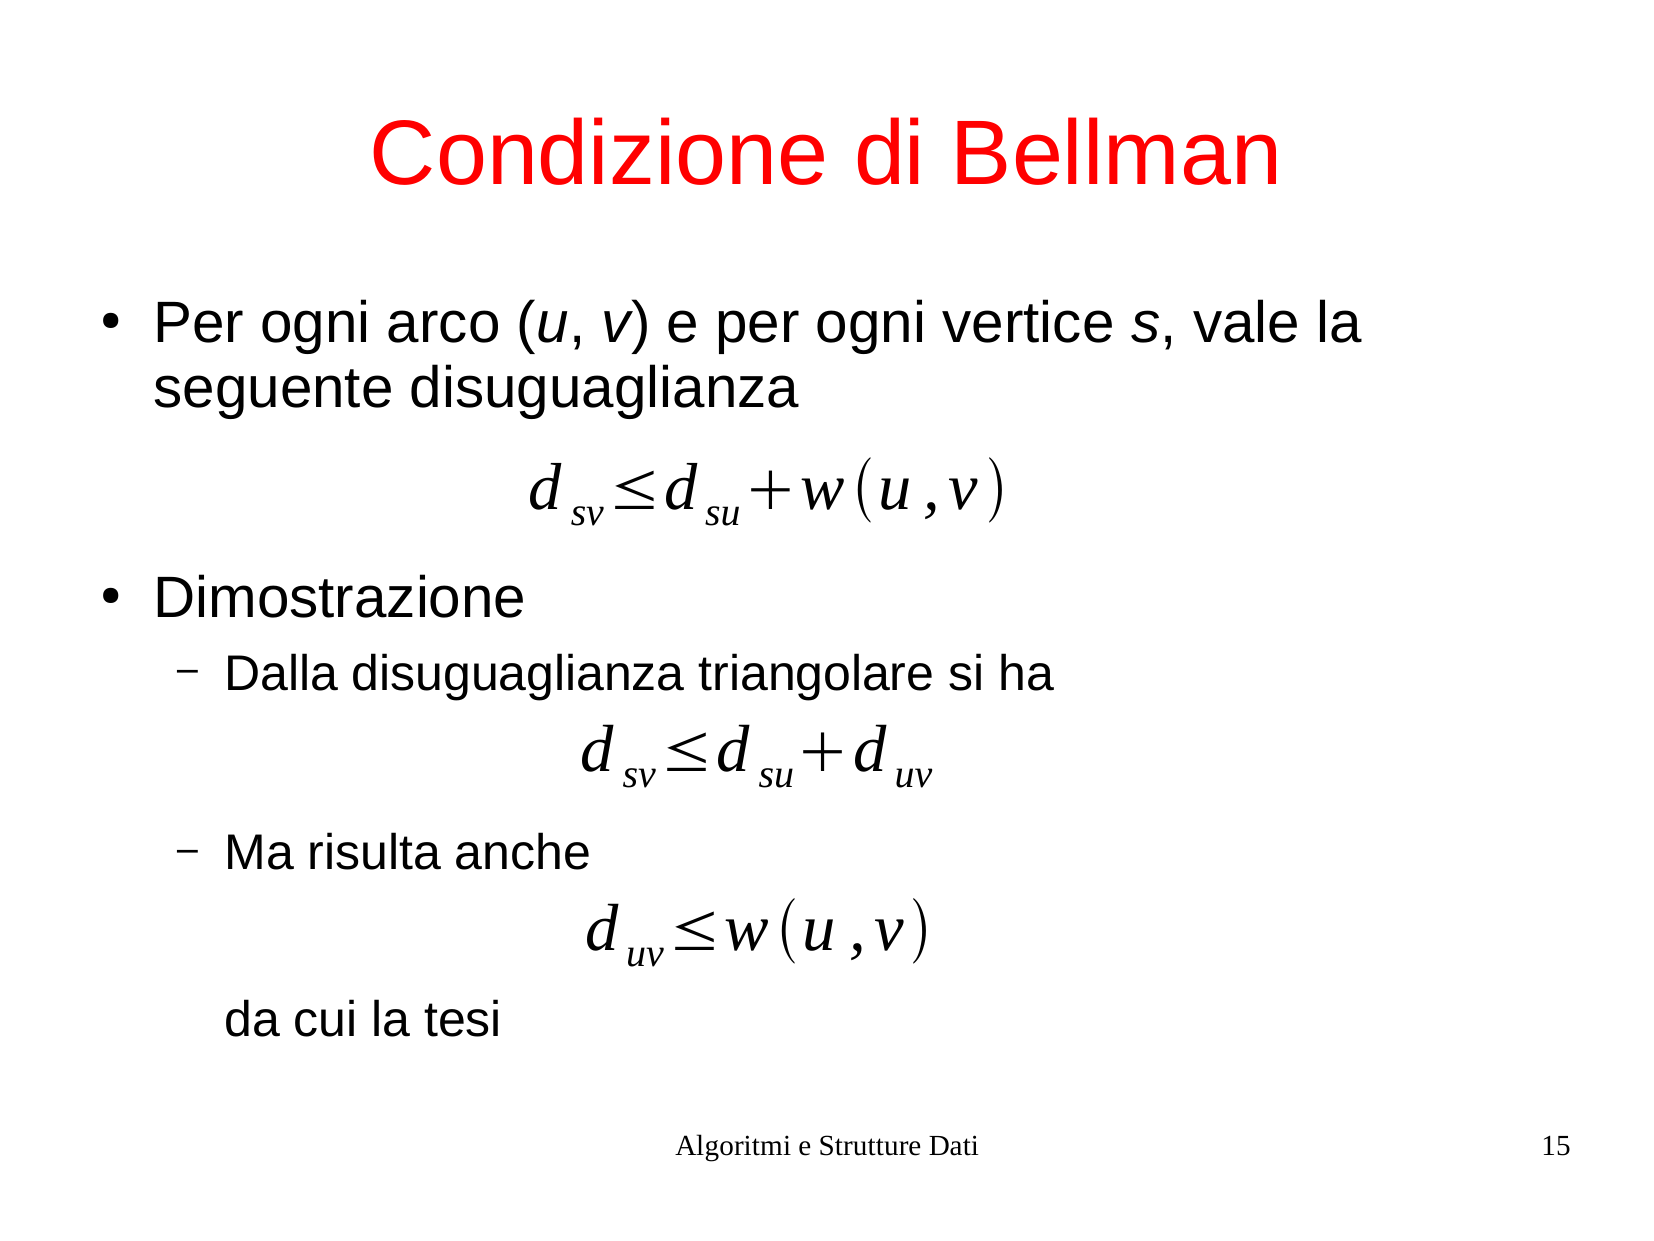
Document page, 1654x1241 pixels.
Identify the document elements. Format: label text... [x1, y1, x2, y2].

chart [577, 890, 938, 976]
chart [520, 450, 1013, 534]
chart [572, 712, 938, 797]
title Condizione di Bellman [82, 49, 1571, 257]
list Per ogni arco (u, v) e per ogni vertice s, vale la seguente disuguaglianza Dimostrazione Dalla disuguaglianza triangolare si ha Ma risulta anche da cui la tesi [82, 290, 1571, 1109]
